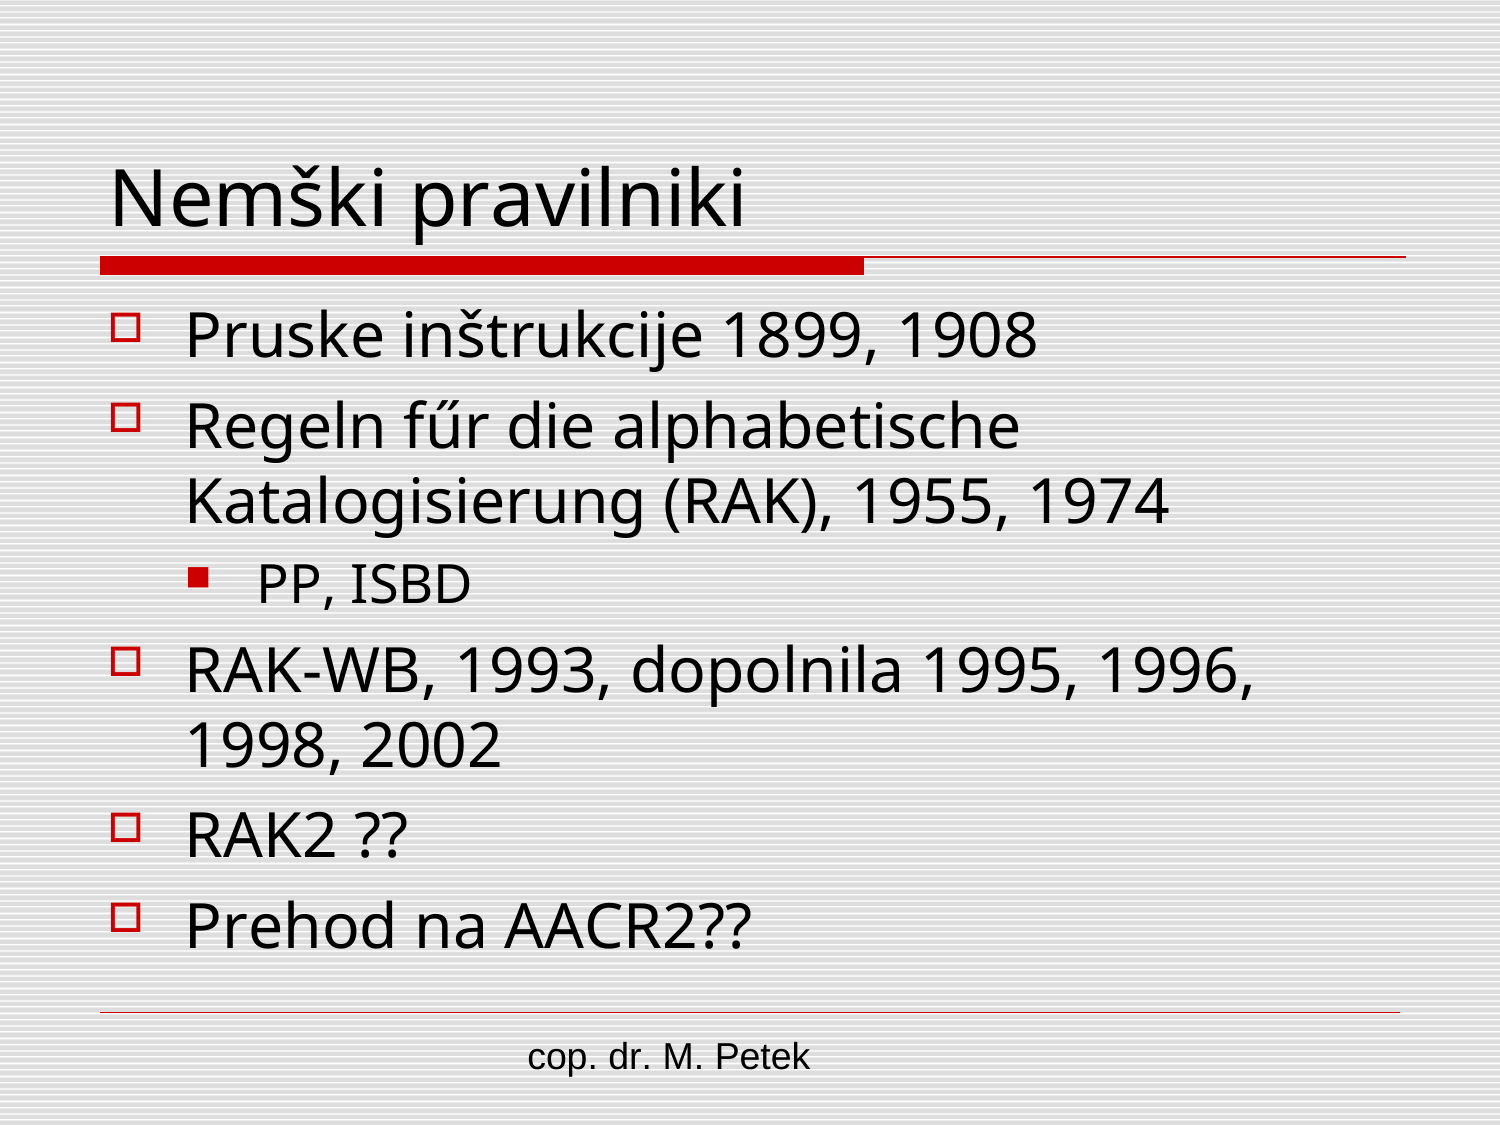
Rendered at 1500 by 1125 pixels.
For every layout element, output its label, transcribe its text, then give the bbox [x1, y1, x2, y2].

title Nemški pravilniki [94, 49, 1407, 250]
picture [0, 0, 1500, 1125]
list Pruske inštrukcije 1899, 1908 Regeln fűr die alphabetische Katalogisierung (RAK), 1955, 1974 PP, ISBD RAK-WB, 1993, dopolnila 1995, 1996, 1998, 2002 RAK2 ?? Prehod na AACR2?? [92, 287, 1406, 988]
